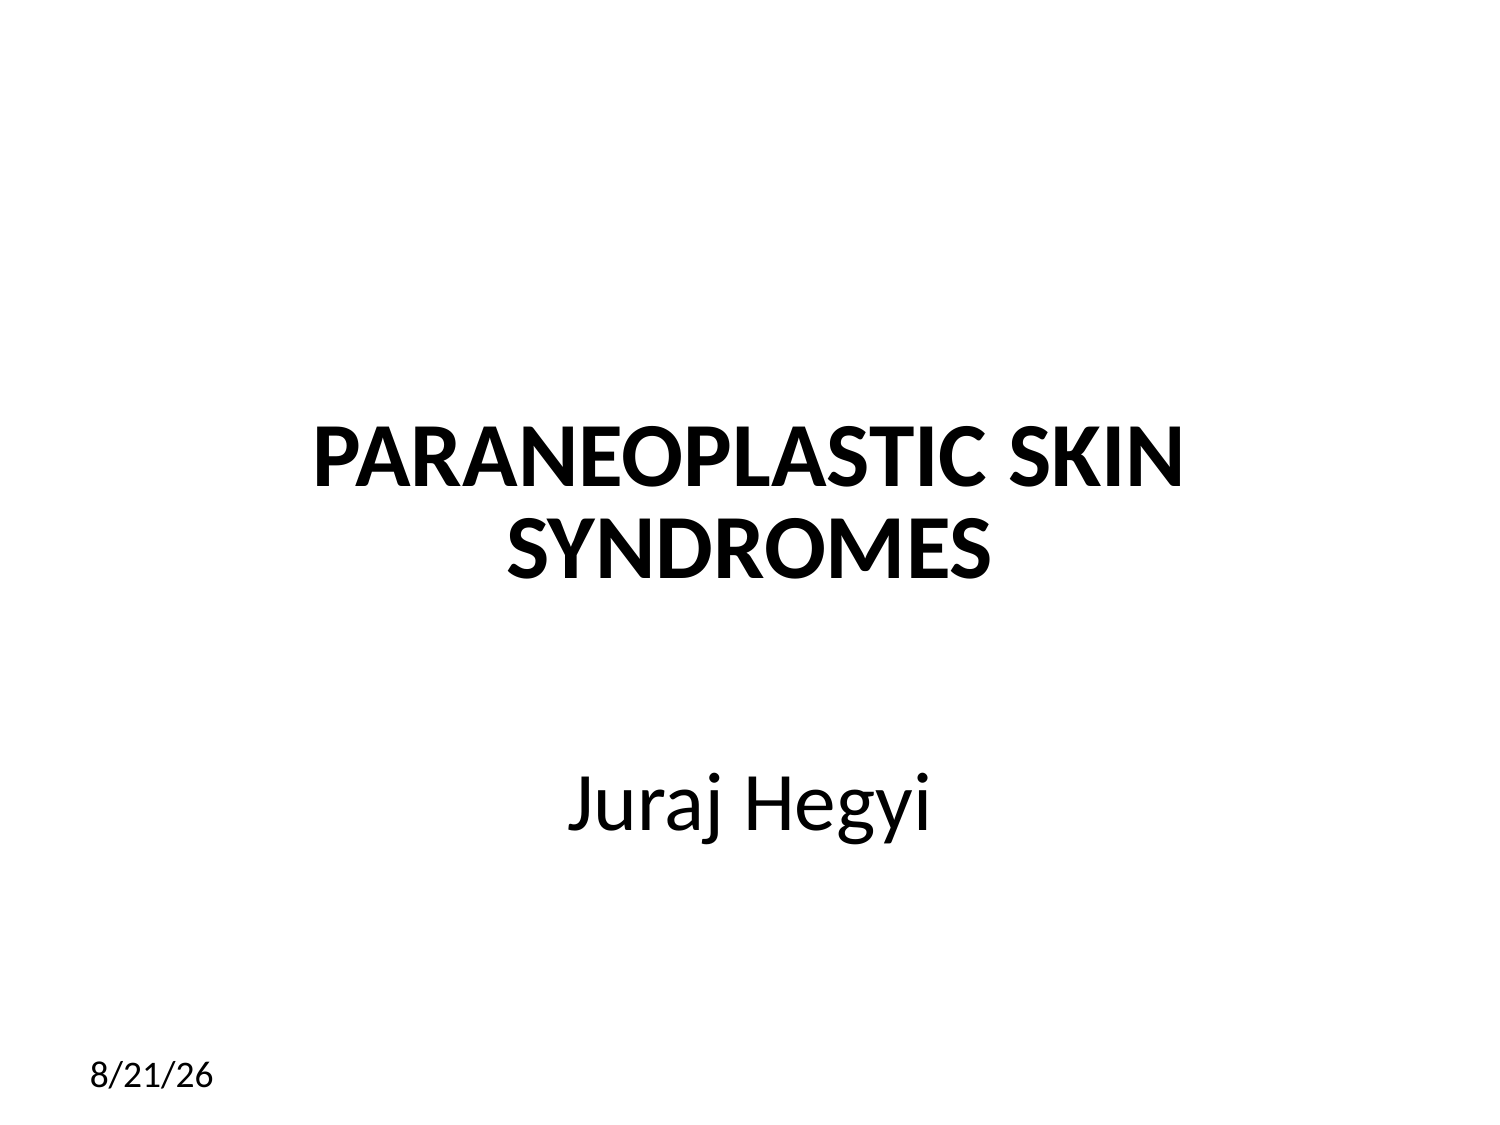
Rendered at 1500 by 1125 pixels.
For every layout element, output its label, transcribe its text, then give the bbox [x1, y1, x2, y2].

subtitle PARANEOPLASTIC SKIN SYNDROMES Juraj Hegyi [75, 263, 1425, 1006]
